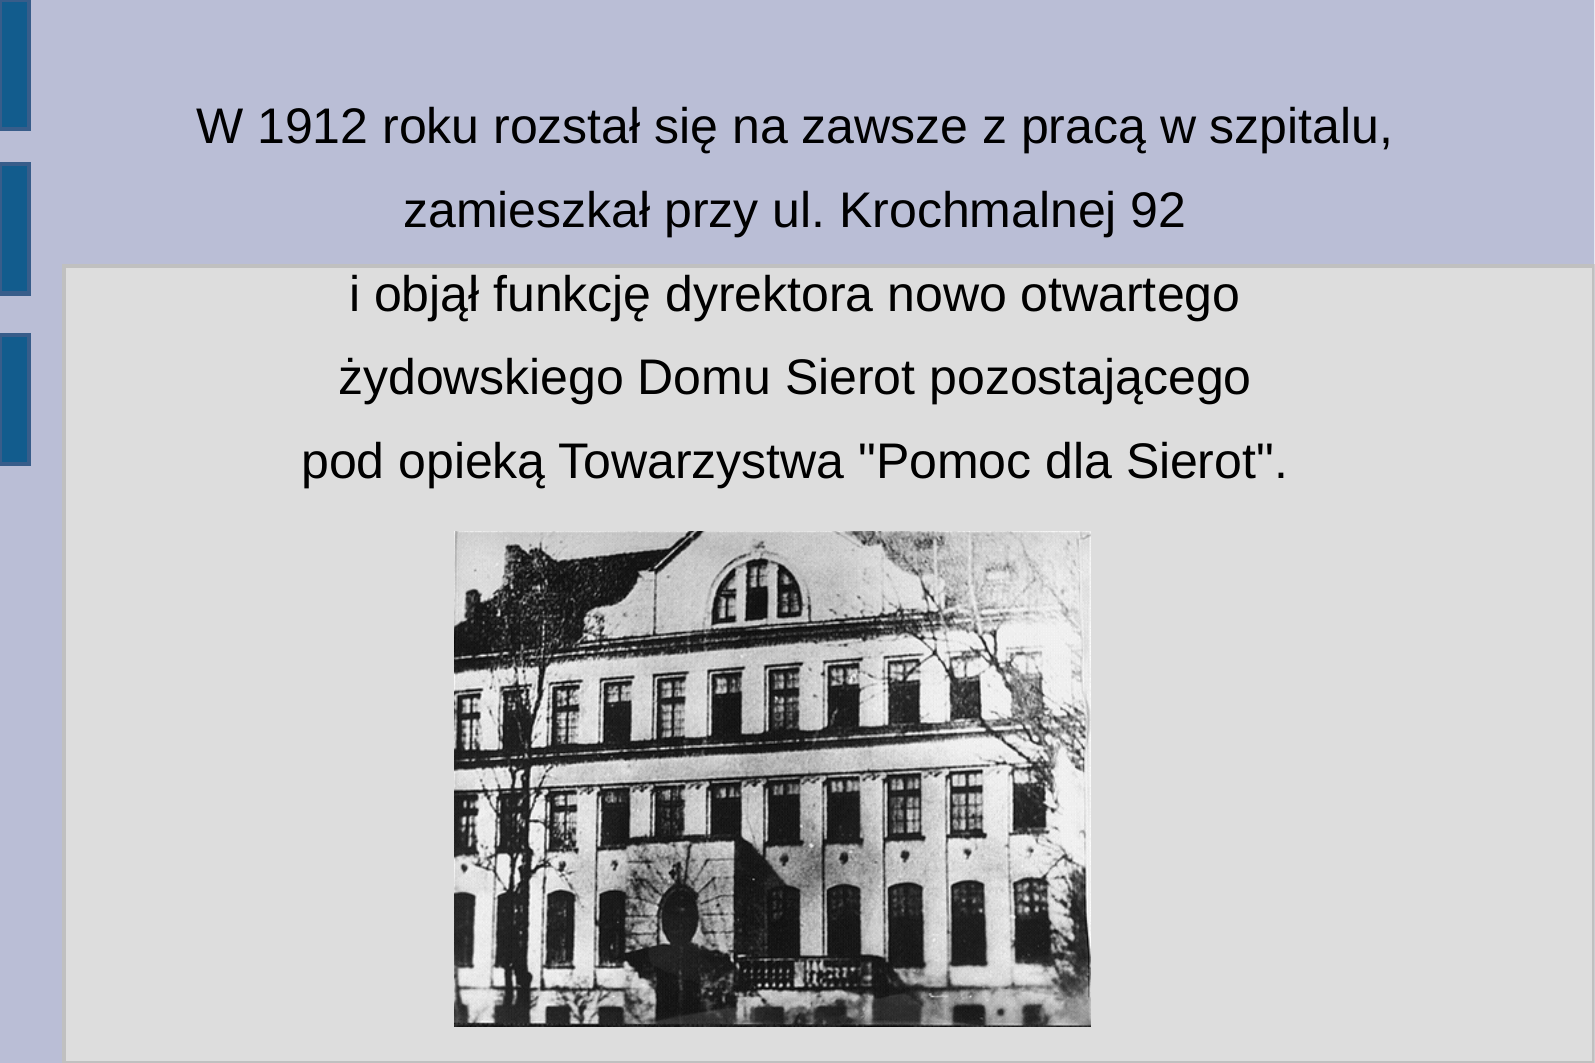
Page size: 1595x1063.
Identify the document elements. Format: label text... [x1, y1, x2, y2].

text_box W 1912 roku rozstał się na zawsze z pracą w szpitalu, zamieszkał przy ul. Krochmalnej 92 i objął funkcję dyrektora nowo otwartego żydowskiego Domu Sierot pozostającego pod opieką Towarzystwa "Pomoc dla Sierot". [192, 70, 1398, 473]
picture [454, 531, 1091, 1027]
